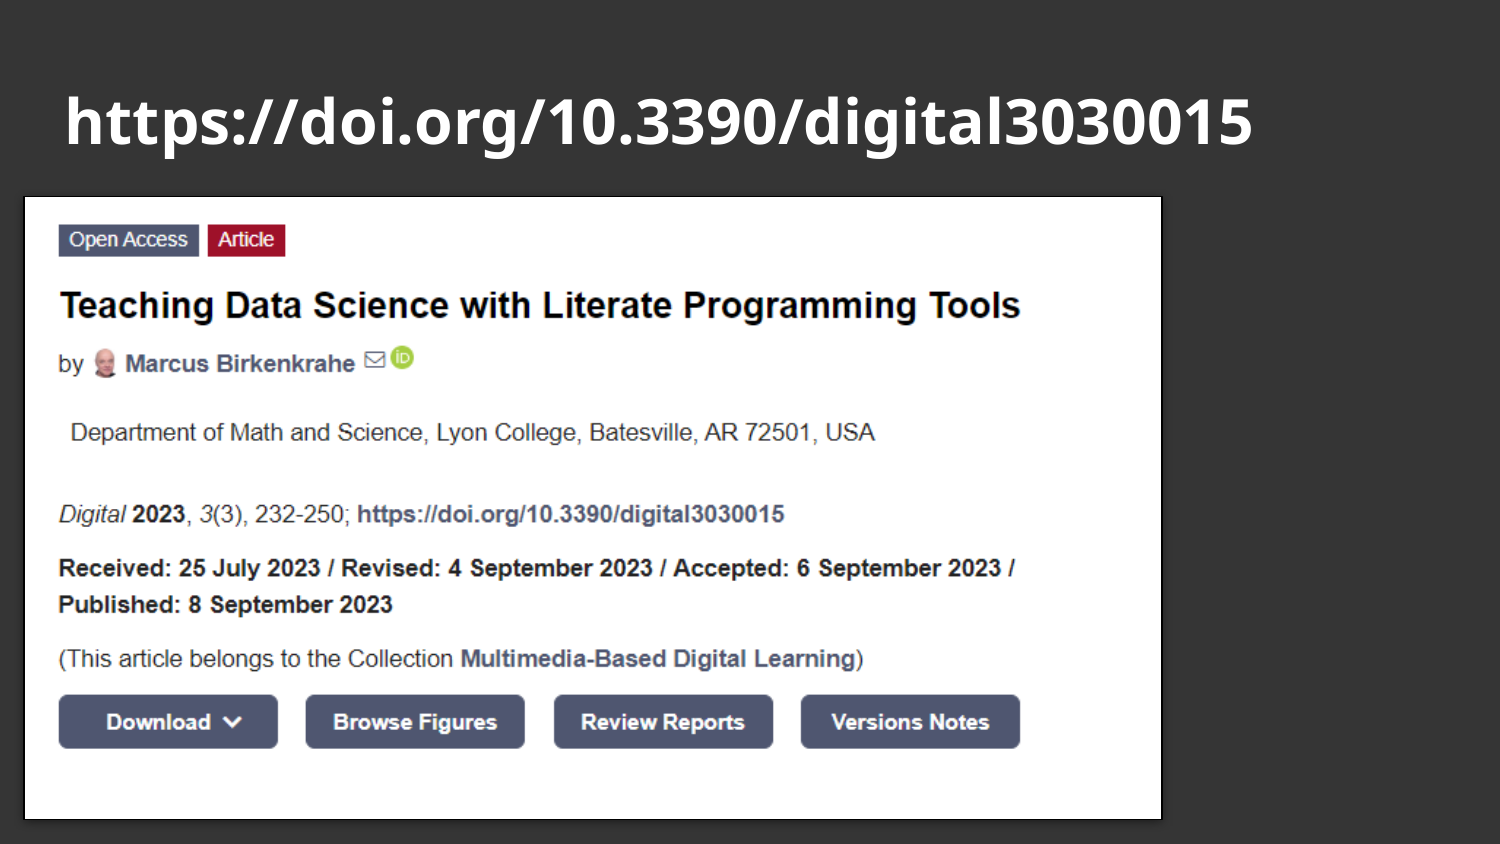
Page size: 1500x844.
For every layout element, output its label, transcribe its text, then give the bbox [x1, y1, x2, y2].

picture [24, 197, 1162, 819]
title https://doi.org/10.3390/digital3030015 [49, 67, 1448, 173]
